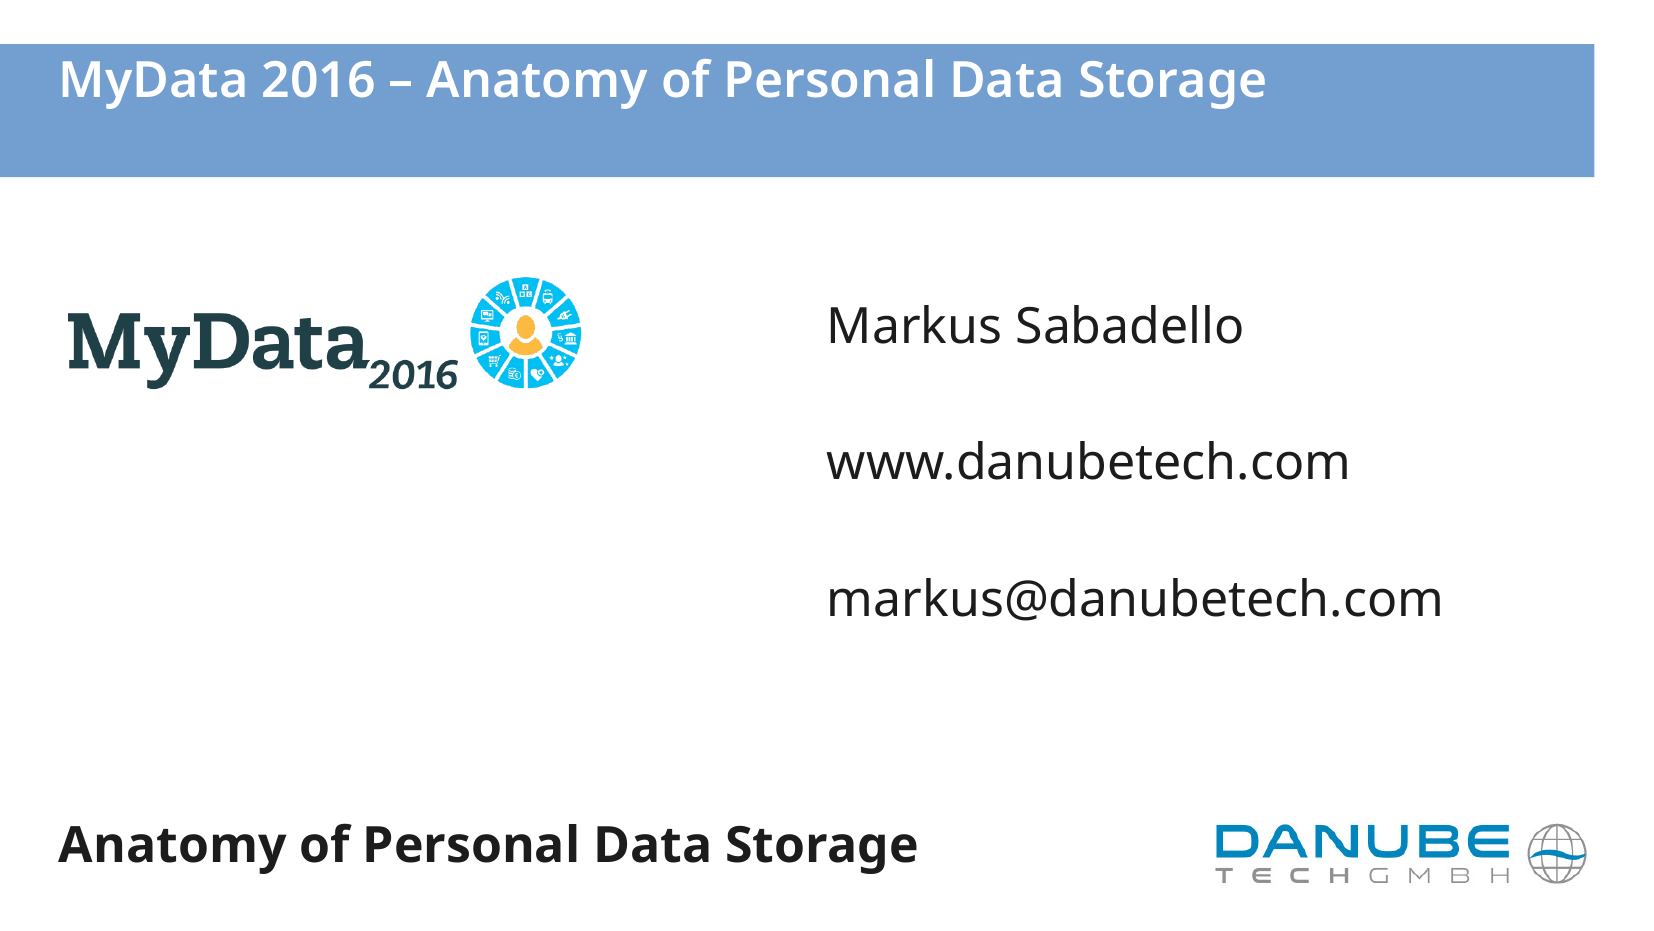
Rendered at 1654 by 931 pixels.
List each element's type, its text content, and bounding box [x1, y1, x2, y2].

subtitle Markus Sabadello www.danubetech.com markus@danubetech.com [826, 221, 1595, 789]
picture [60, 271, 585, 397]
text_box Anatomy of Personal Data Storage [59, 809, 1111, 866]
title MyData 2016 – Anatomy of Personal Data Storage [0, 44, 1595, 178]
picture [1206, 814, 1595, 892]
